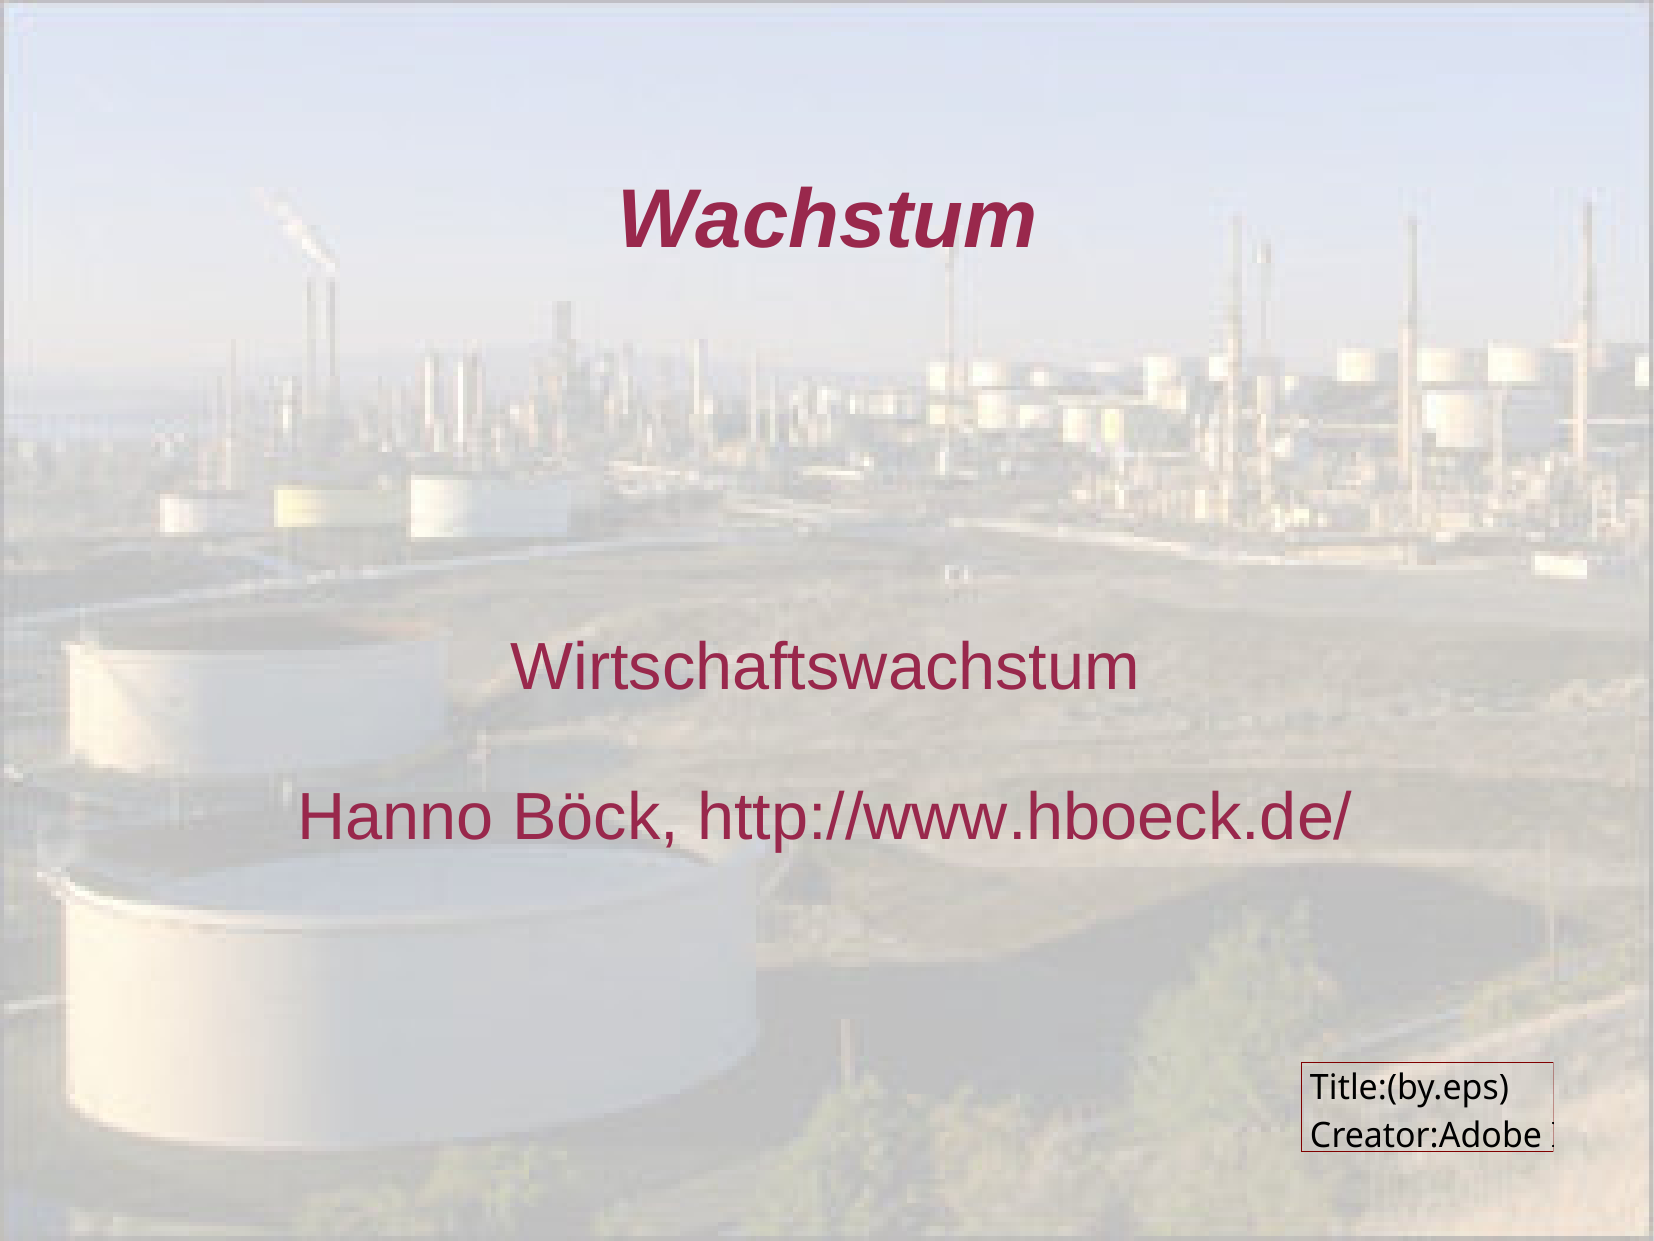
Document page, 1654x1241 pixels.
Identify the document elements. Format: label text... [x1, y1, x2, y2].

subtitle Wirtschaftswachstum Hanno Böck, http://www.hboeck.de/ [134, 350, 1517, 1133]
picture [0, 0, 1654, 1241]
title Wachstum [121, 114, 1534, 322]
